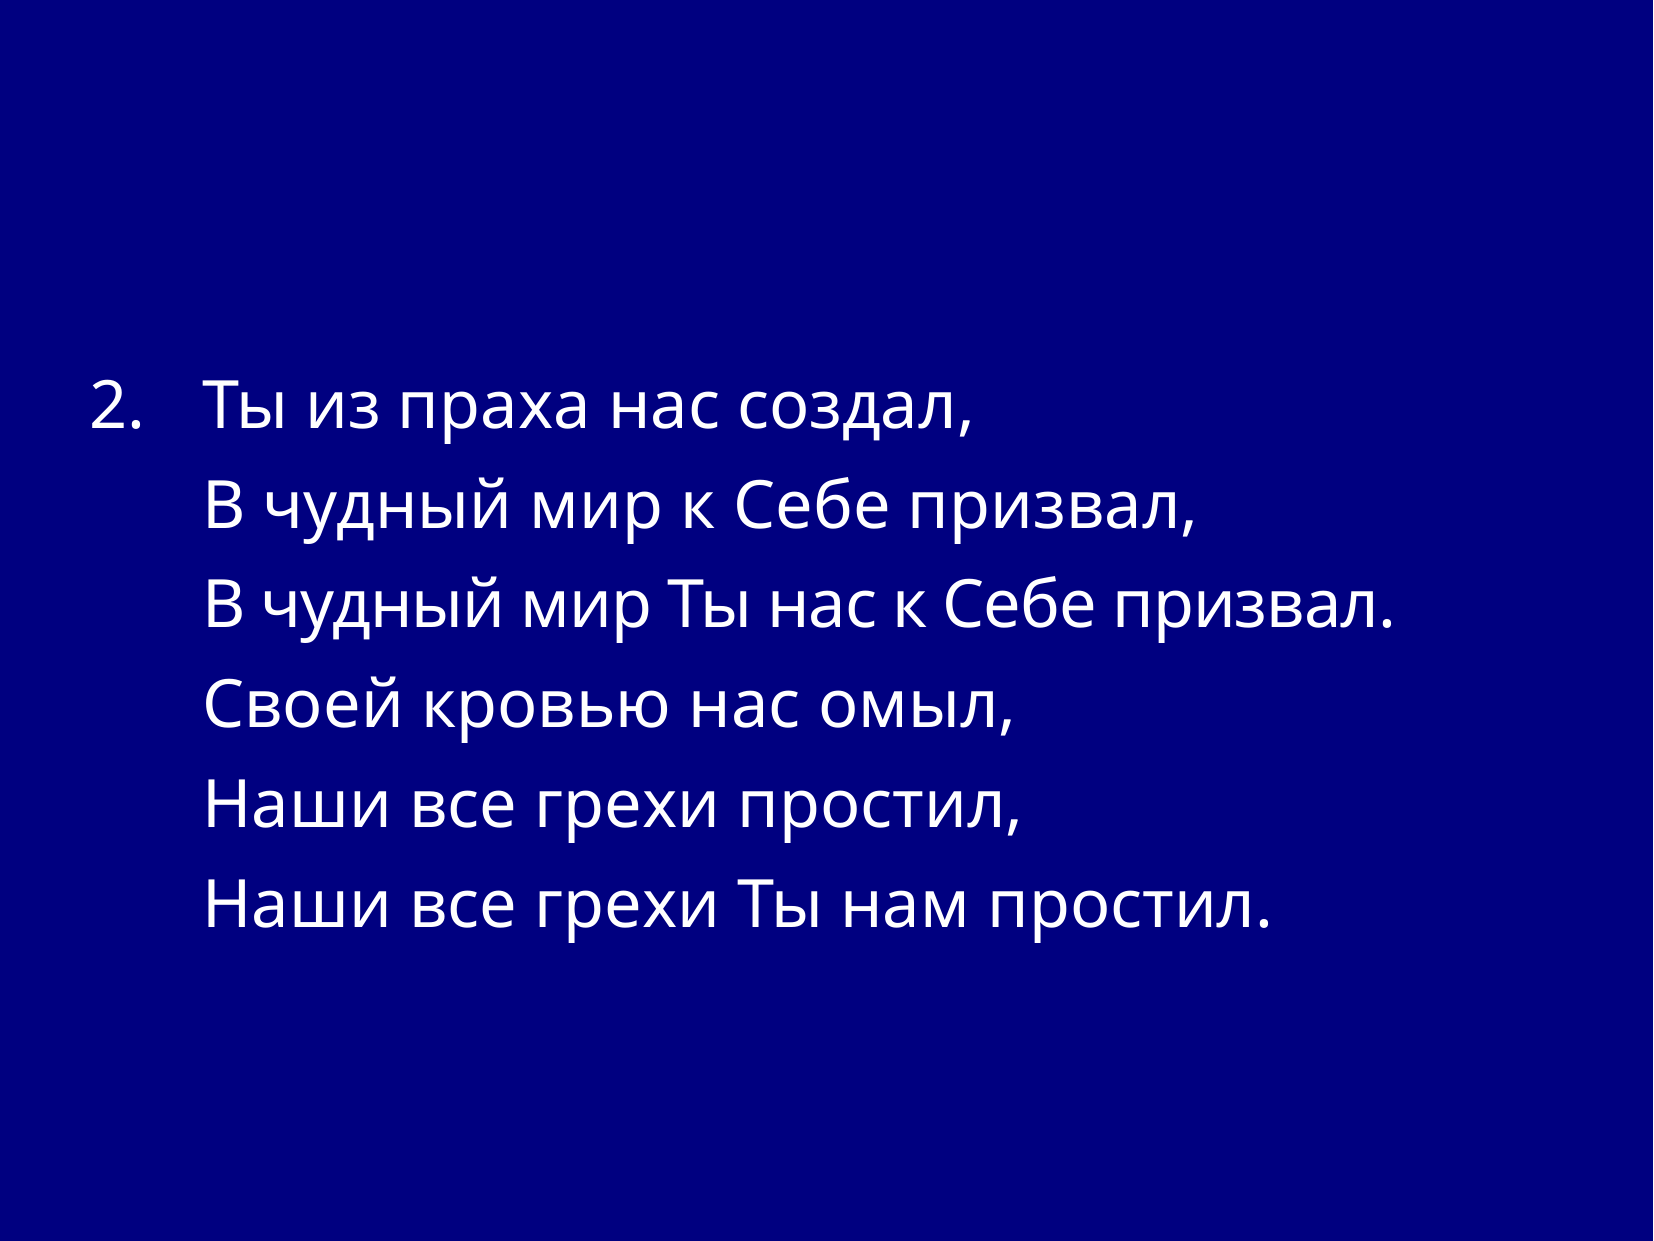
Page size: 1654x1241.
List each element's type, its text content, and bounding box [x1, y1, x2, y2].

text_box 2. Ты из праха нас создал, В чудный мир к Себе призвал, В чудный мир Ты нас к Себе призвал. Своей кровью нас омыл, Наши все грехи простил, Наши все грехи Ты нам простил. [75, 150, 1576, 1163]
